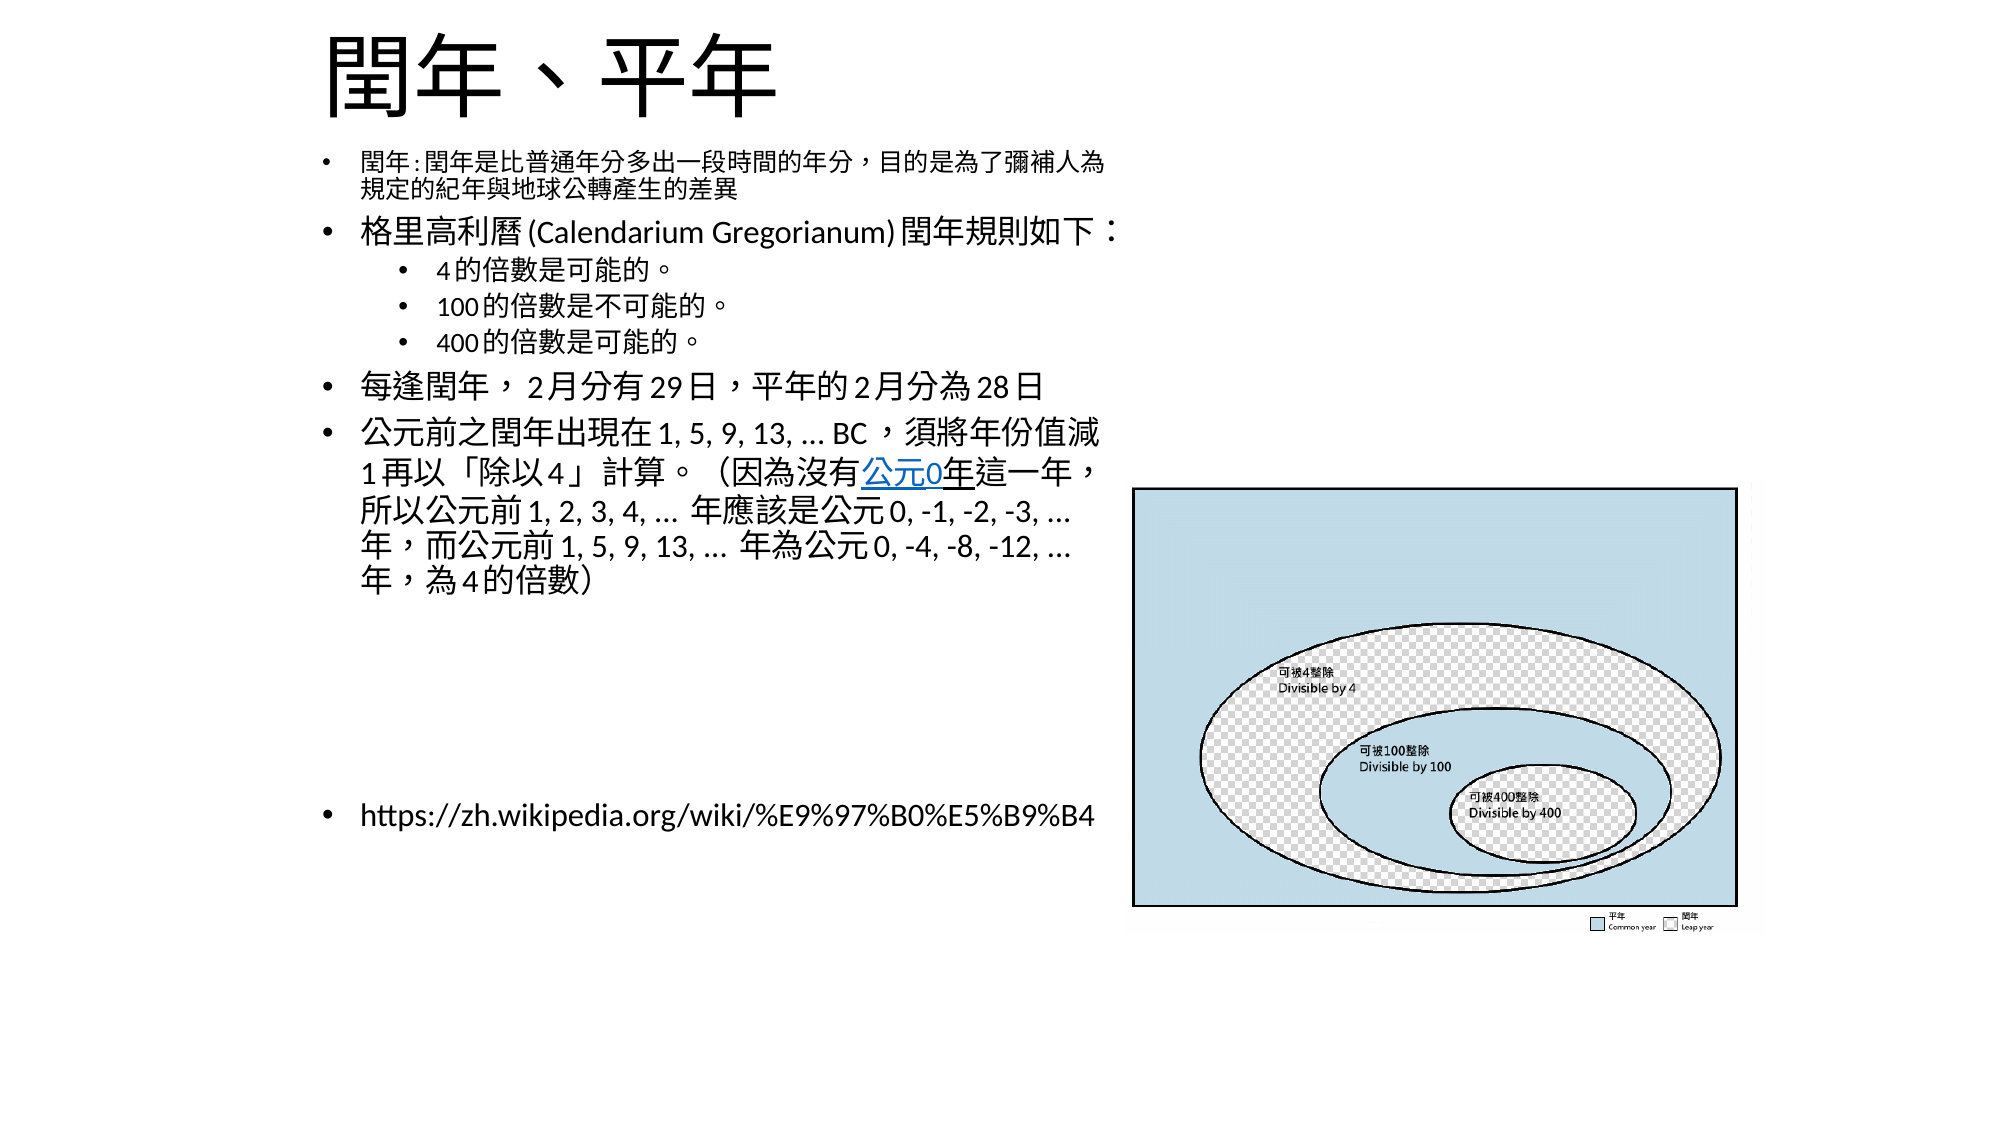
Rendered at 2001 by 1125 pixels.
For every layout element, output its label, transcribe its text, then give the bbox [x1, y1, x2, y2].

picture [1125, 481, 1765, 934]
list 閏年:閏年是比普通年分多出一段時間的年分，目的是為了彌補人為規定的紀年與地球公轉產生的差異 格里高利曆(Calendarium Gregorianum)閏年規則如下： 4的倍數是可能的。 100的倍數是不可能的。 400的倍數是可能的。 每逢閏年，2月分有29日，平年的2月分為28日 公元前之閏年出現在1, 5, 9, 13, ... BC，須將年份值減1再以「除以4」計算。（因為沒有公元0年這一年，所以公元前1, 2, 3, 4, ... 年應該是公元0, -1, -2, -3, ... 年，而公元前1, 5, 9, 13, ... 年為公元0, -4, -8, -12, ... 年，為4的倍數） https://zh.wikipedia.org/wiki/%E9%97%B0%E5%B9%B4 [307, 141, 1126, 870]
title 閏年、平年 [307, 19, 1601, 142]
